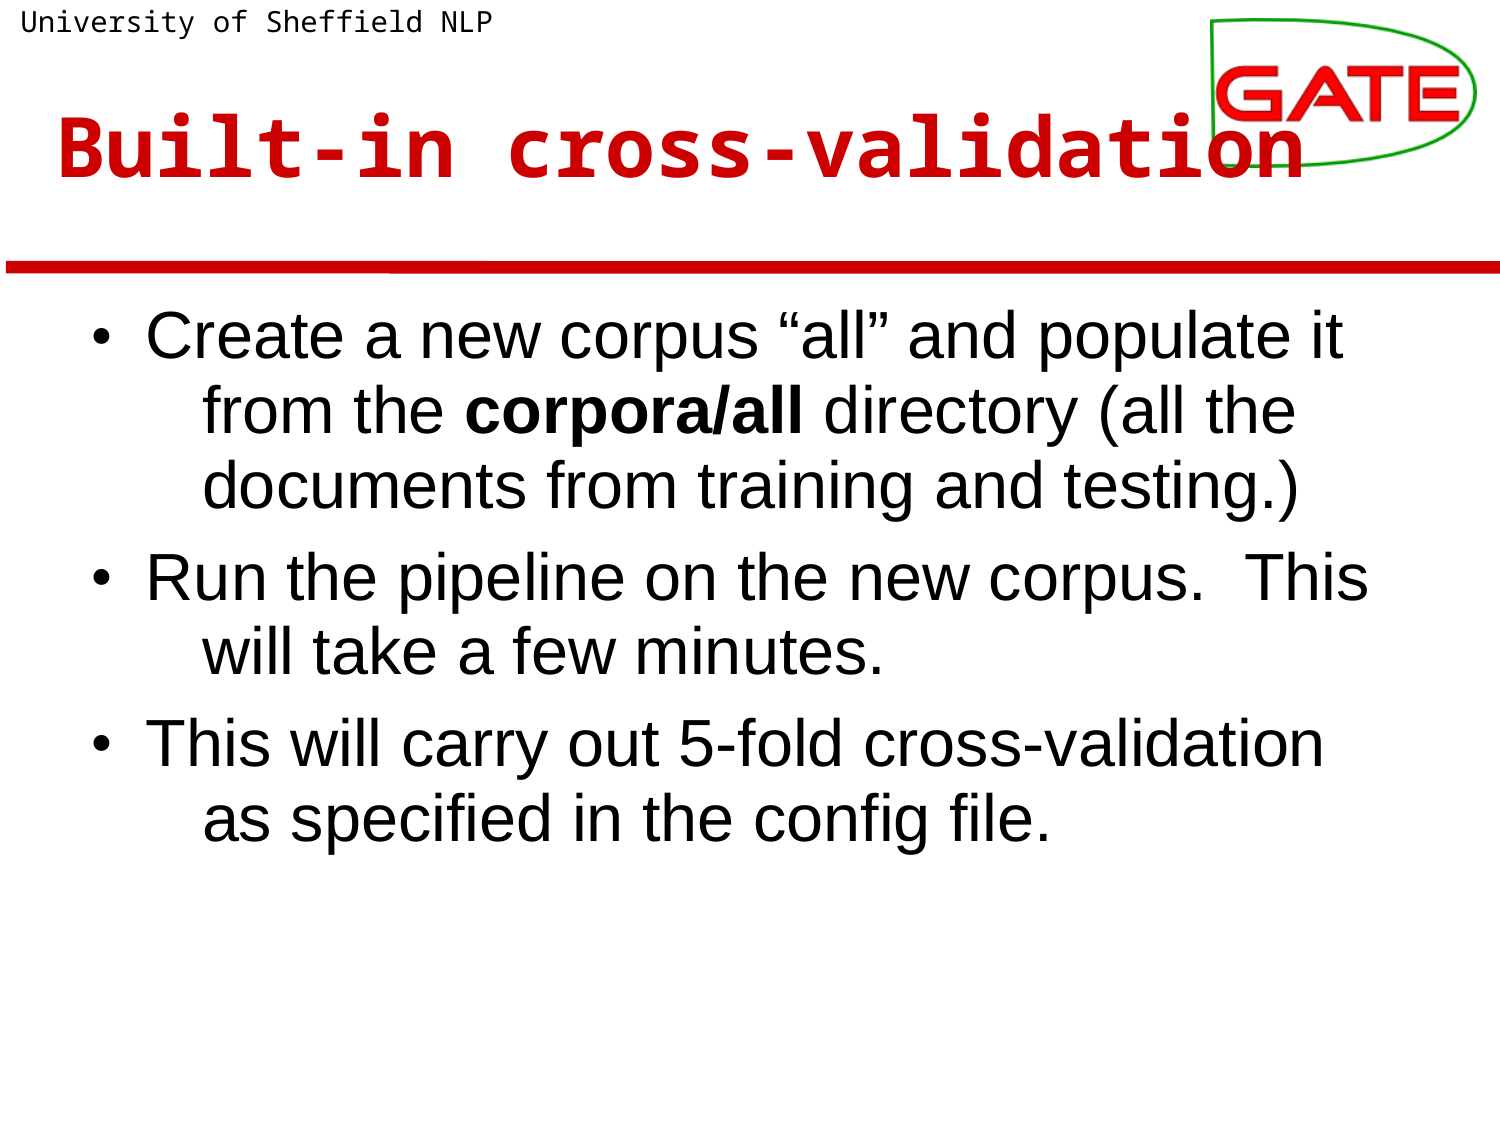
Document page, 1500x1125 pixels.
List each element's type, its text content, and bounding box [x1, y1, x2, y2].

list Create a new corpus “all” and populate it from the corpora/all directory (all the documents from training and testing.) Run the pipeline on the new corpus. This will take a few minutes. This will carry out 5-fold cross-validation as specified in the config file. [74, 290, 1425, 1034]
title Built-in cross-validation [41, 37, 1391, 254]
picture [1210, 18, 1477, 168]
